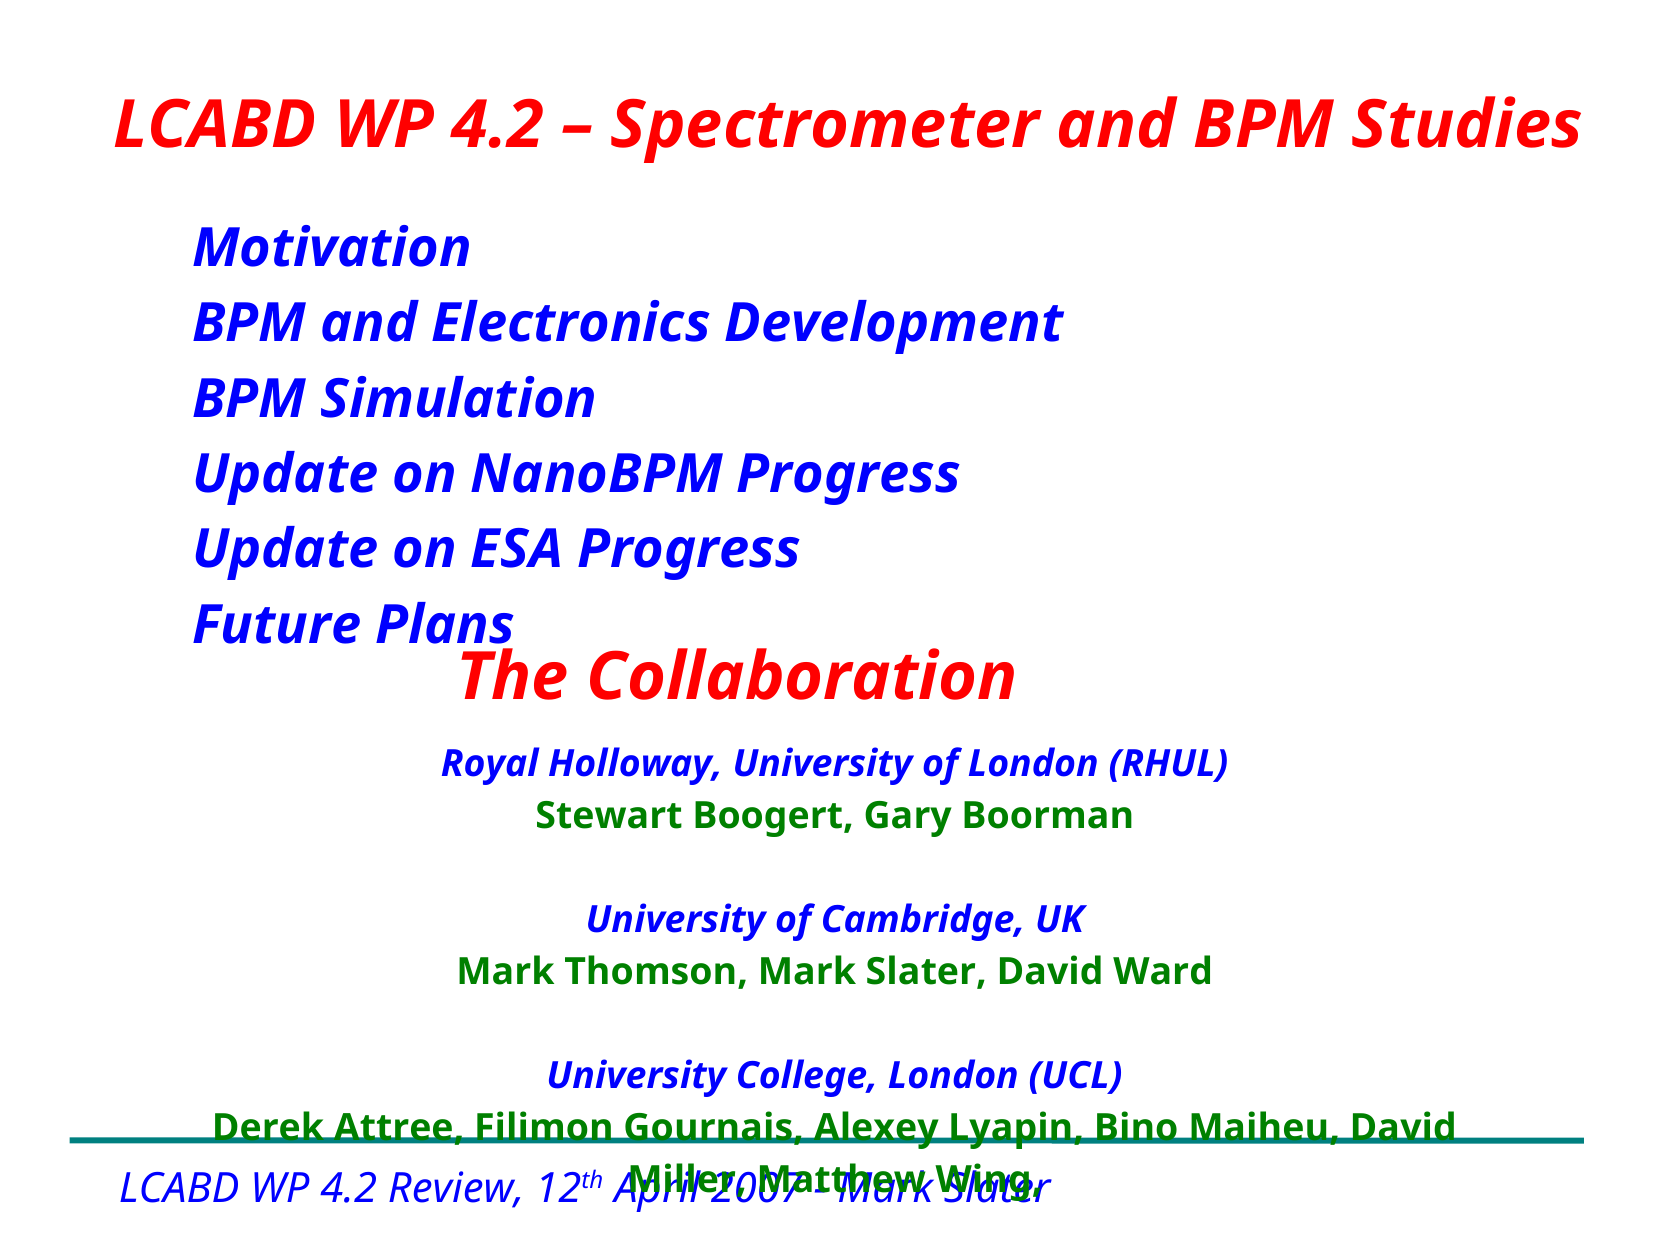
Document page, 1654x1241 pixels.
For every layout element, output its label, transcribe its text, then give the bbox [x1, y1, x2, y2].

text_box Motivation BPM and Electronics Development BPM Simulation Update on NanoBPM Progress Update on ESA Progress Future Plans [164, 206, 1506, 660]
text_box LCABD WP 4.2 Review, 12th April 2007 - Mark Slater [118, 1156, 1152, 1215]
text_box Royal Holloway, University of London (RHUL) Stewart Boogert, Gary Boorman University of Cambridge, UK Mark Thomson, Mark Slater, David Ward University College, London (UCL) Derek Attree, Filimon Gournais, Alexey Lyapin, Bino Maiheu, David Miller, Matthew Wing, [164, 735, 1506, 1205]
text_box The Collaboration [456, 627, 1019, 720]
text_box LCABD WP 4.2 – Spectrometer and BPM Studies [113, 74, 1585, 168]
